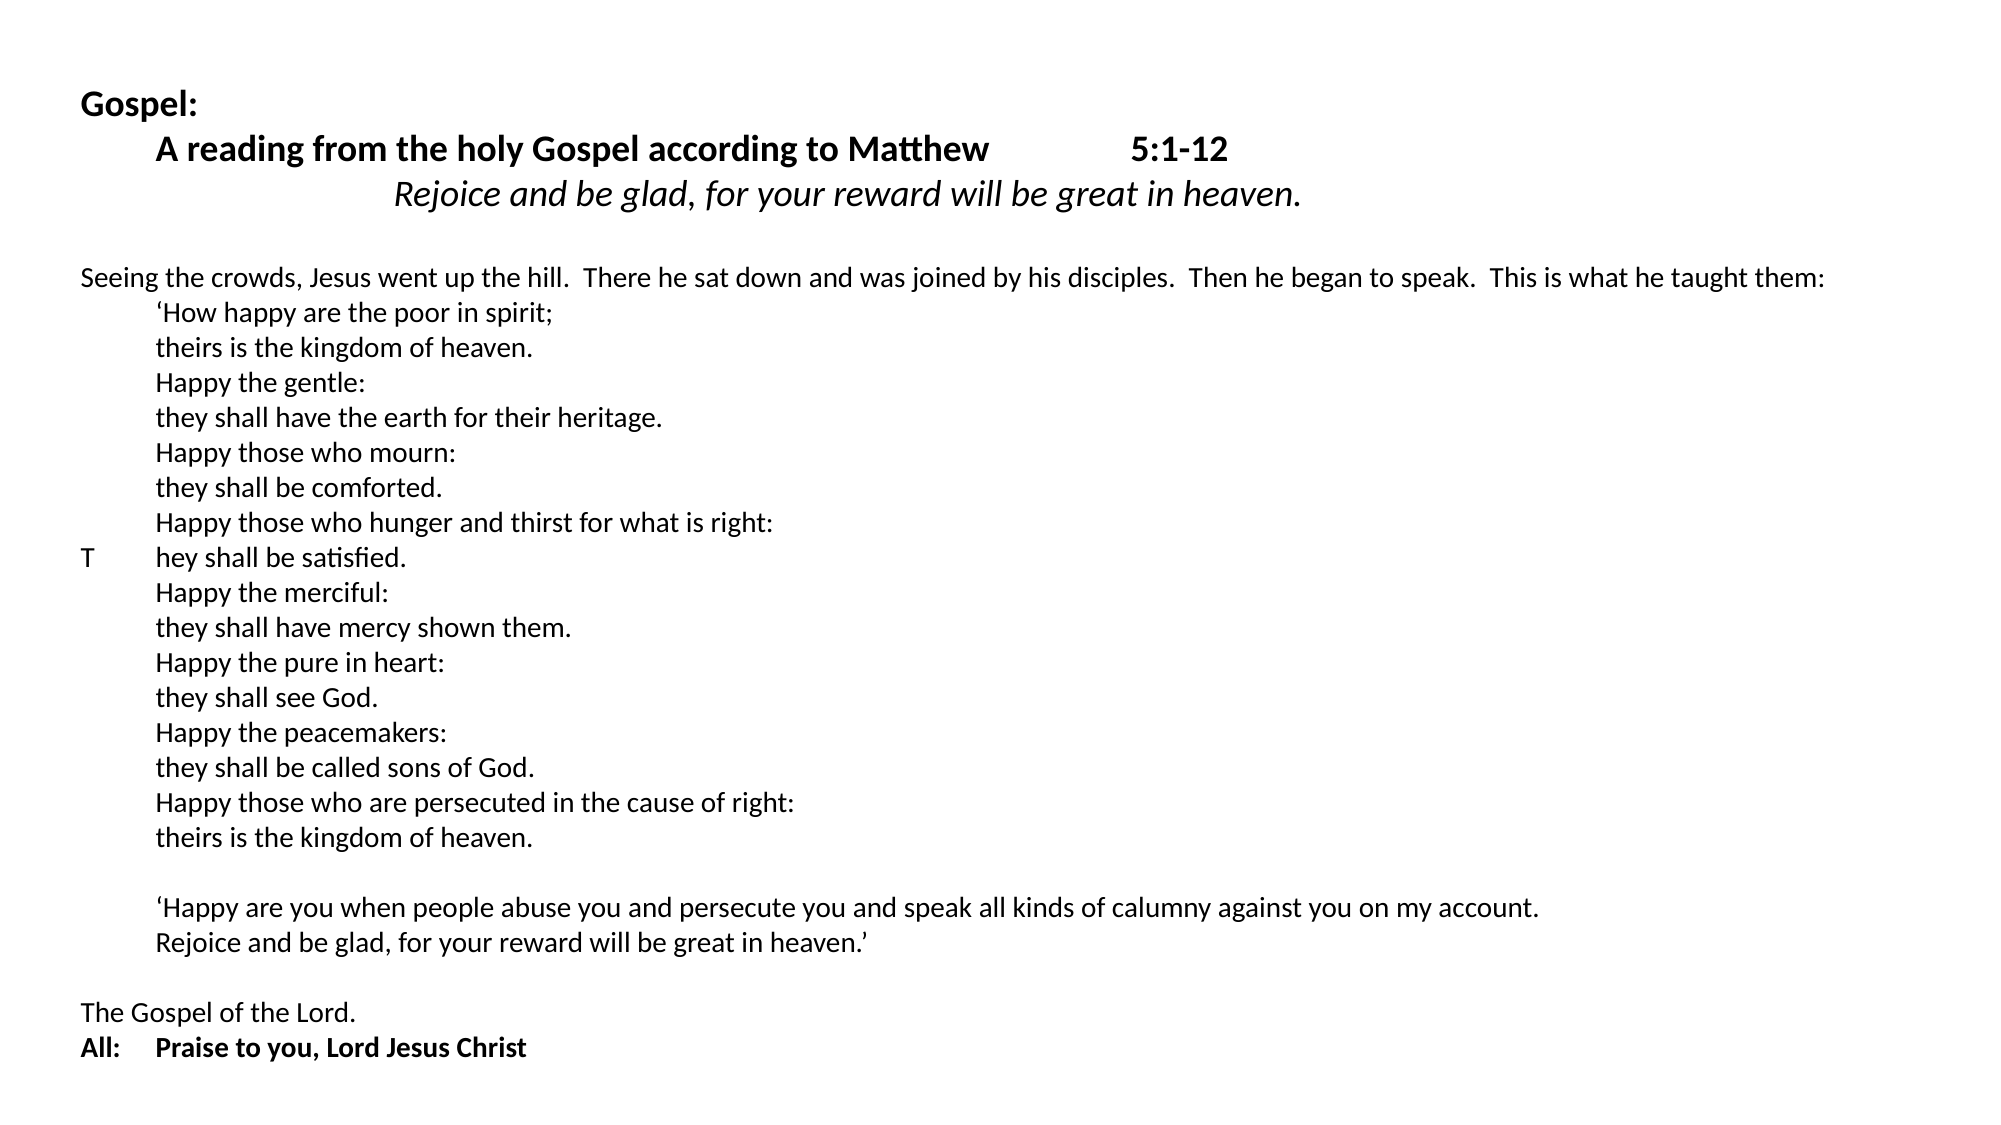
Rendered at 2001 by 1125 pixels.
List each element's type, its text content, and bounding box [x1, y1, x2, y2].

text_box Gospel: A reading from the holy Gospel according to Matthew 5:1-12 Rejoice and be glad, for your reward will be great in heaven. Seeing the crowds, Jesus went up the hill. There he sat down and was joined by his disciples. Then he began to speak. This is what he taught them: ‘How happy are the poor in spirit; theirs is the kingdom of heaven. Happy the gentle: they shall have the earth for their heritage. Happy those who mourn: they shall be comforted. Happy those who hunger and thirst for what is right: T hey shall be satisfied. Happy the merciful: they shall have mercy shown them. Happy the pure in heart: they shall see God. Happy the peacemakers: they shall be called sons of God. Happy those who are persecuted in the cause of right: theirs is the kingdom of heaven. ‘Happy are you when people abuse you and persecute you and speak all kinds of calumny against you on my account. Rejoice and be glad, for your reward will be great in heaven.’ The Gospel of the Lord. All: Praise to you, Lord Jesus Christ [65, 71, 1907, 1125]
